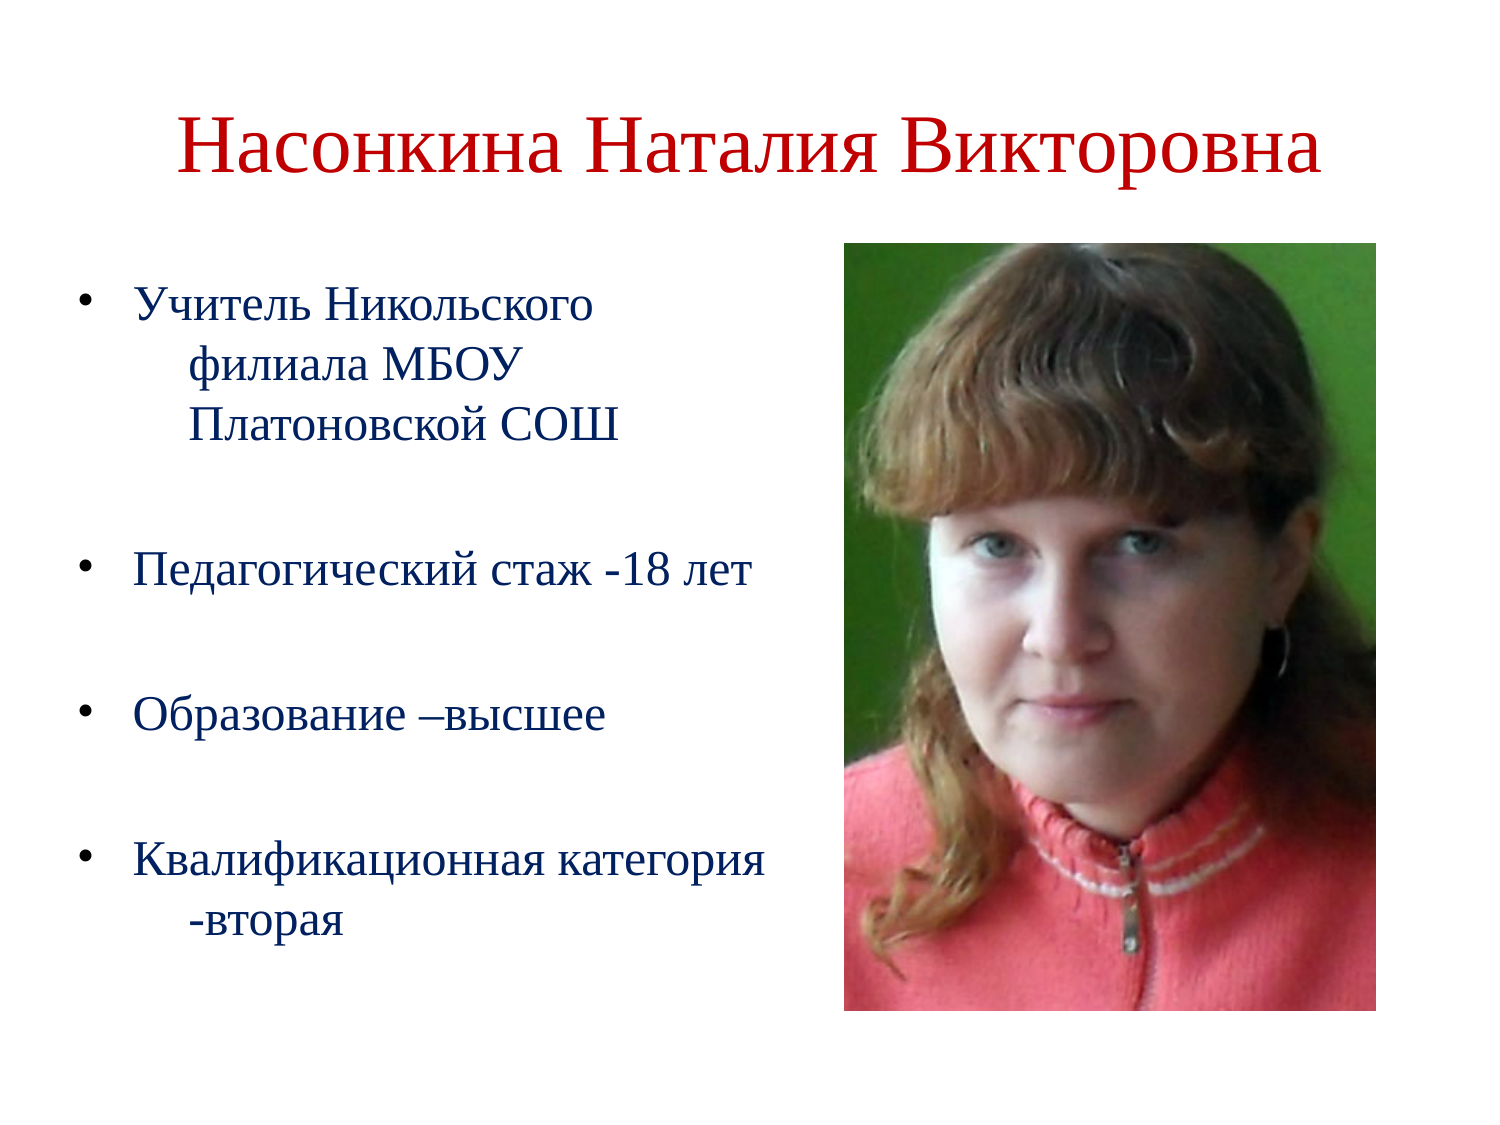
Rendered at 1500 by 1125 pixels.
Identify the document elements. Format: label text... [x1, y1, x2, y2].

picture [844, 243, 1376, 1011]
title Насонкина Наталия Викторовна [75, 50, 1425, 238]
text_box Учитель Никольского филиала МБОУ Платоновской СОШ Педагогический стаж -18 лет Образование –высшее Квалификационная категория -вторая [76, 267, 786, 1059]
